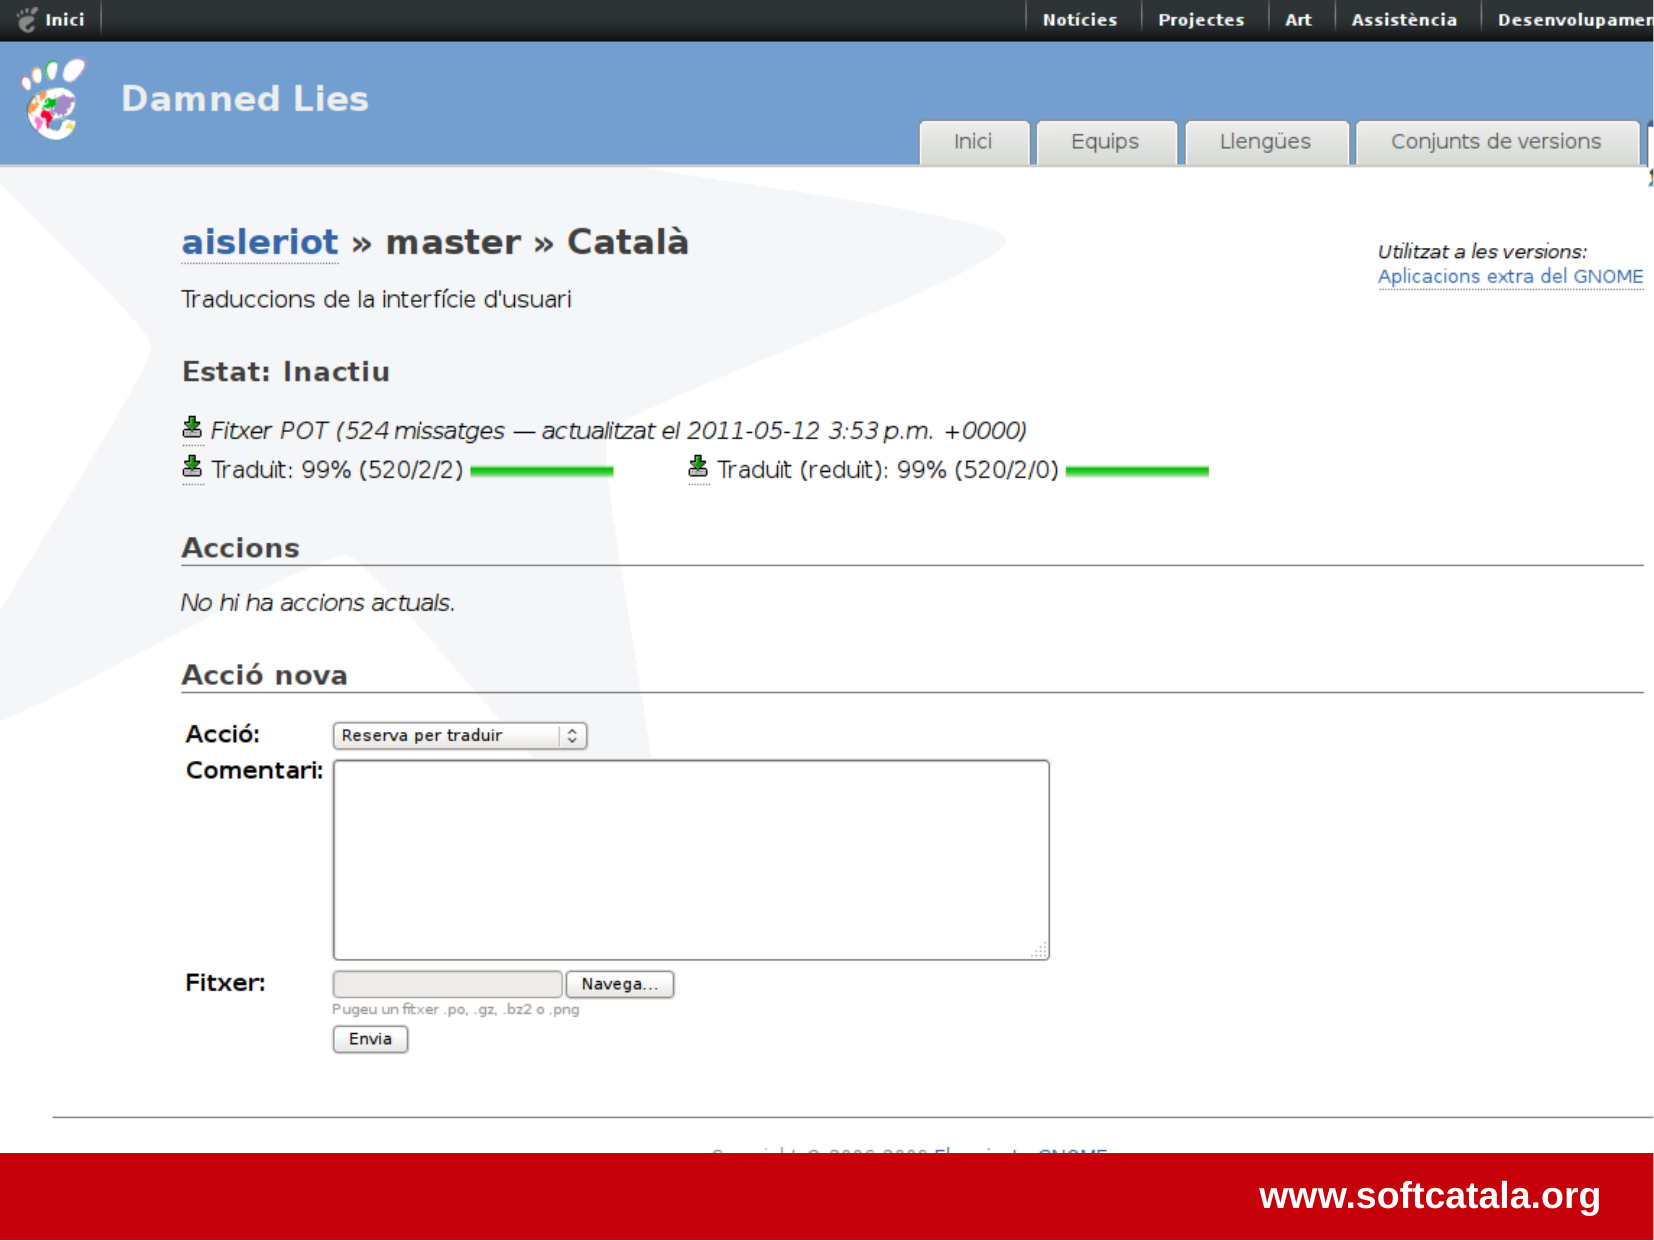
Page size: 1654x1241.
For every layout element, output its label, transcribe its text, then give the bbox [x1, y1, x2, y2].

text_box www.softcatala.org [0, 1153, 1654, 1241]
picture [0, 0, 1654, 1153]
